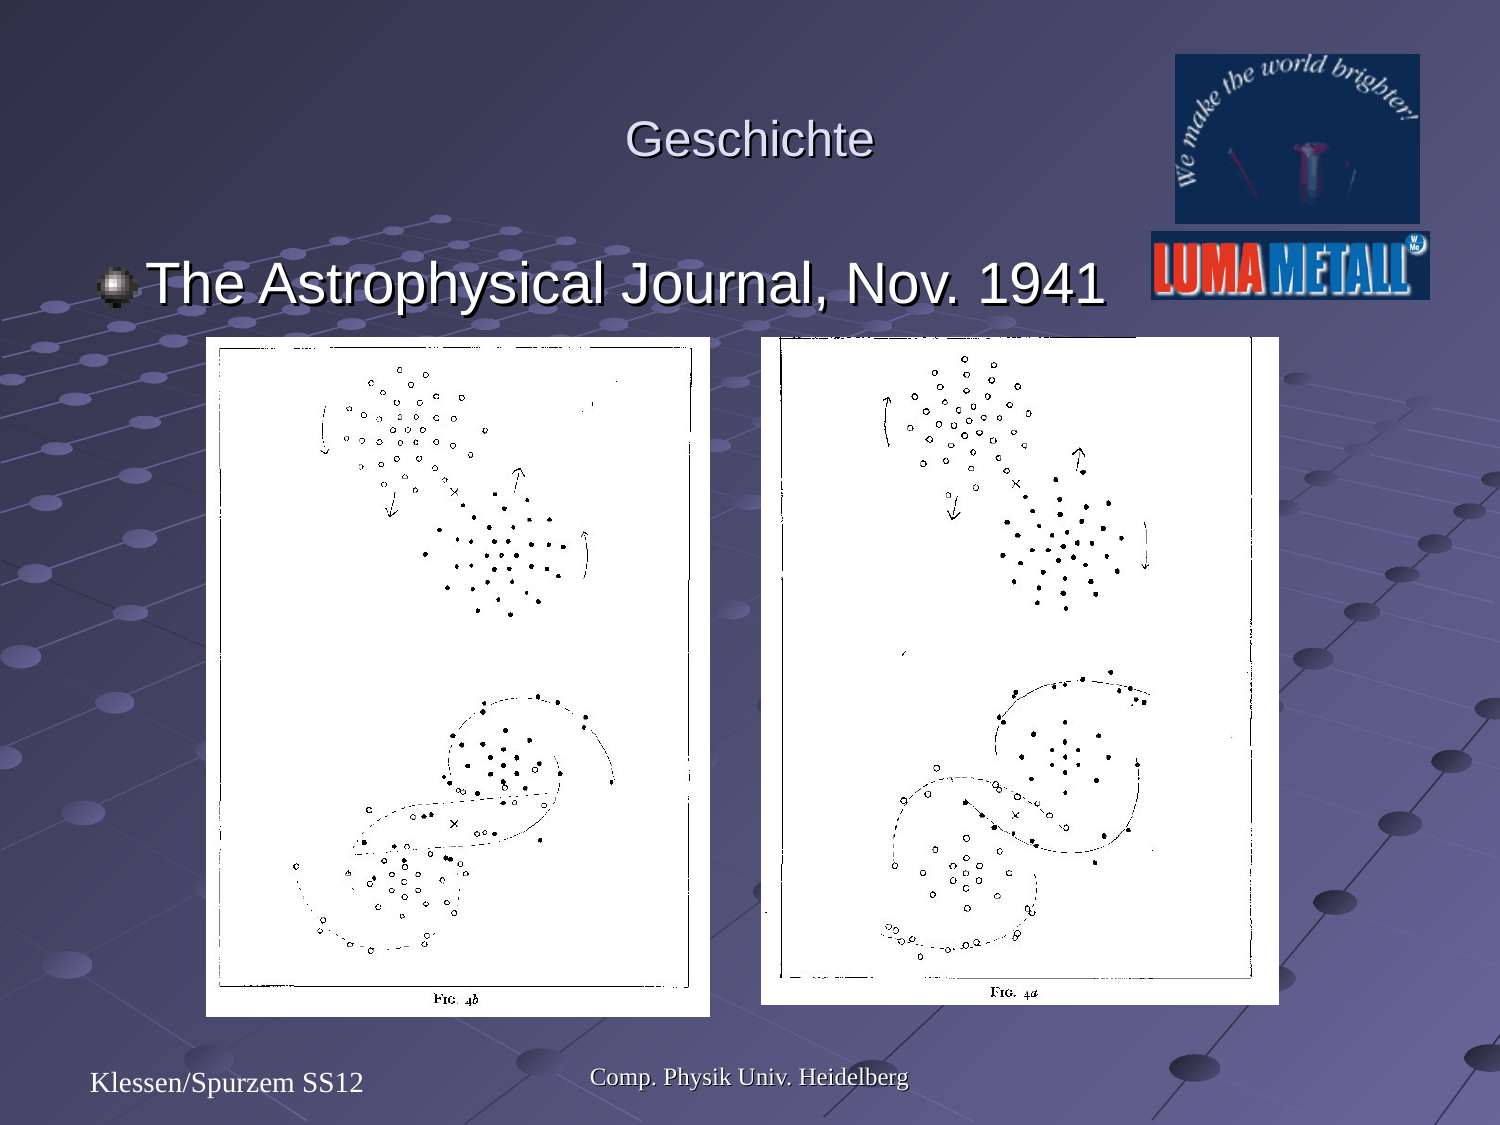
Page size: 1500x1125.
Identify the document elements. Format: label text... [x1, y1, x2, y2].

title Geschichte [75, 45, 1426, 233]
list The Astrophysical Journal, Nov. 1941 [75, 243, 1447, 1007]
picture [206, 337, 710, 1017]
picture [761, 337, 1279, 1005]
picture [1175, 54, 1420, 224]
picture [1151, 231, 1430, 300]
